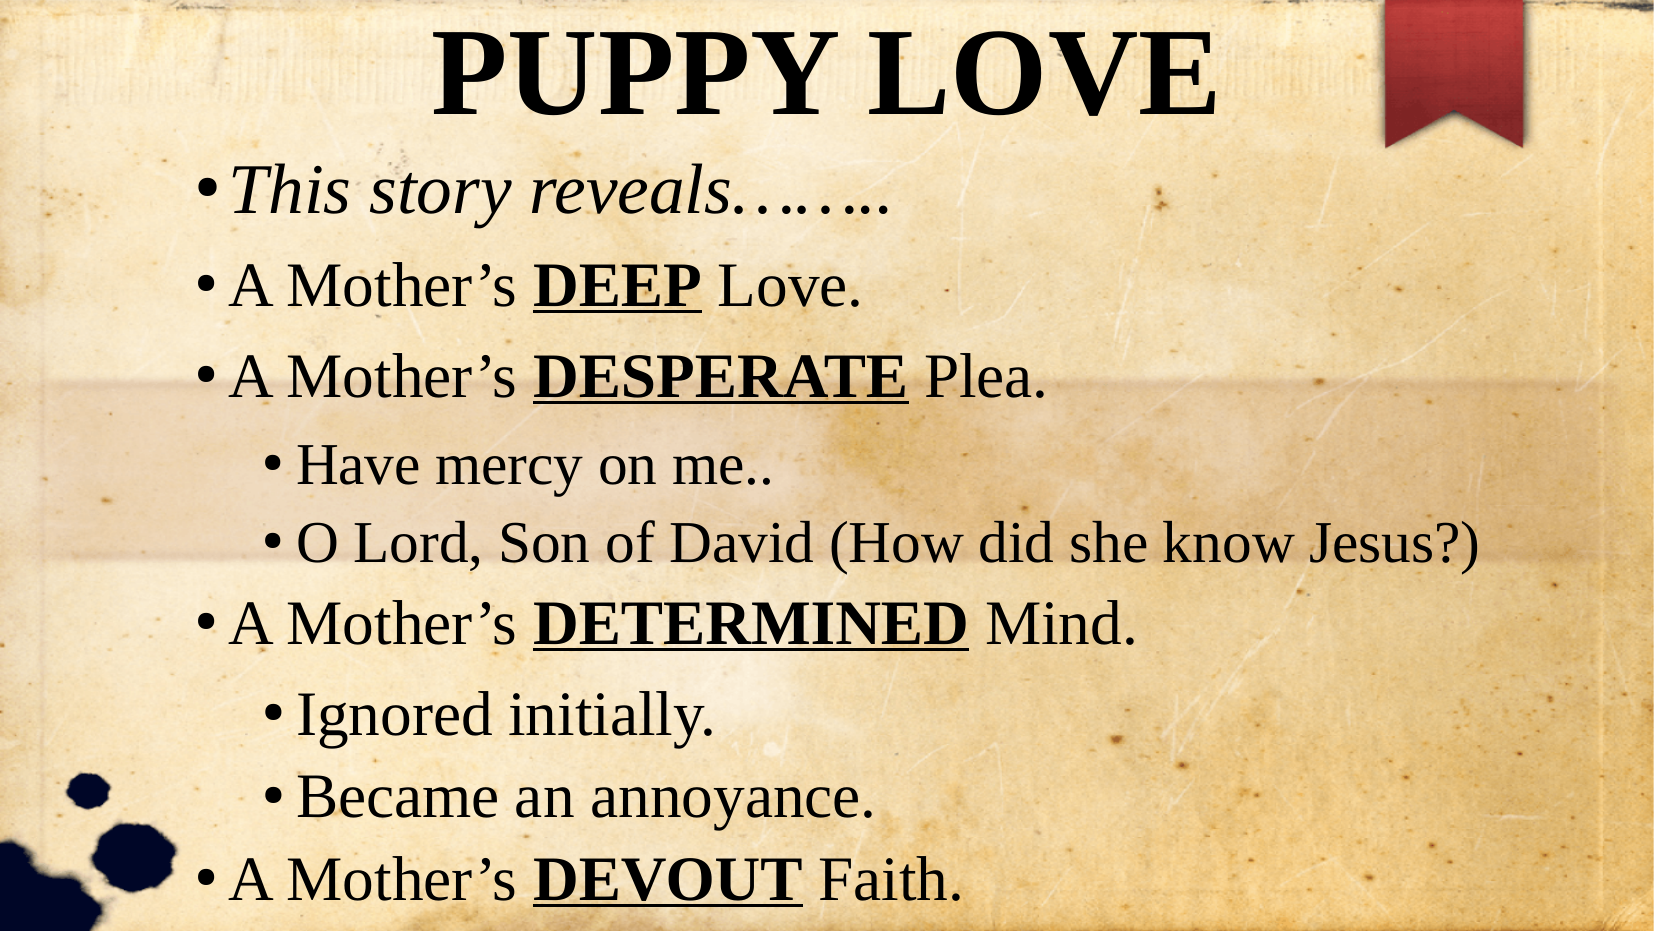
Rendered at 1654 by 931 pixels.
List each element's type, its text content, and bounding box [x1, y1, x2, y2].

picture [0, 0, 1654, 931]
list This story reveals…….. A Mother’s DEEP Love. A Mother’s DESPERATE Plea. Have mercy on me.. O Lord, Son of David (How did she know Jesus?) A Mother’s DETERMINED Mind. Ignored initially. Became an annoyance. A Mother’s DEVOUT Faith. [195, 150, 1636, 916]
title PUPPY LOVE [82, 0, 1571, 151]
